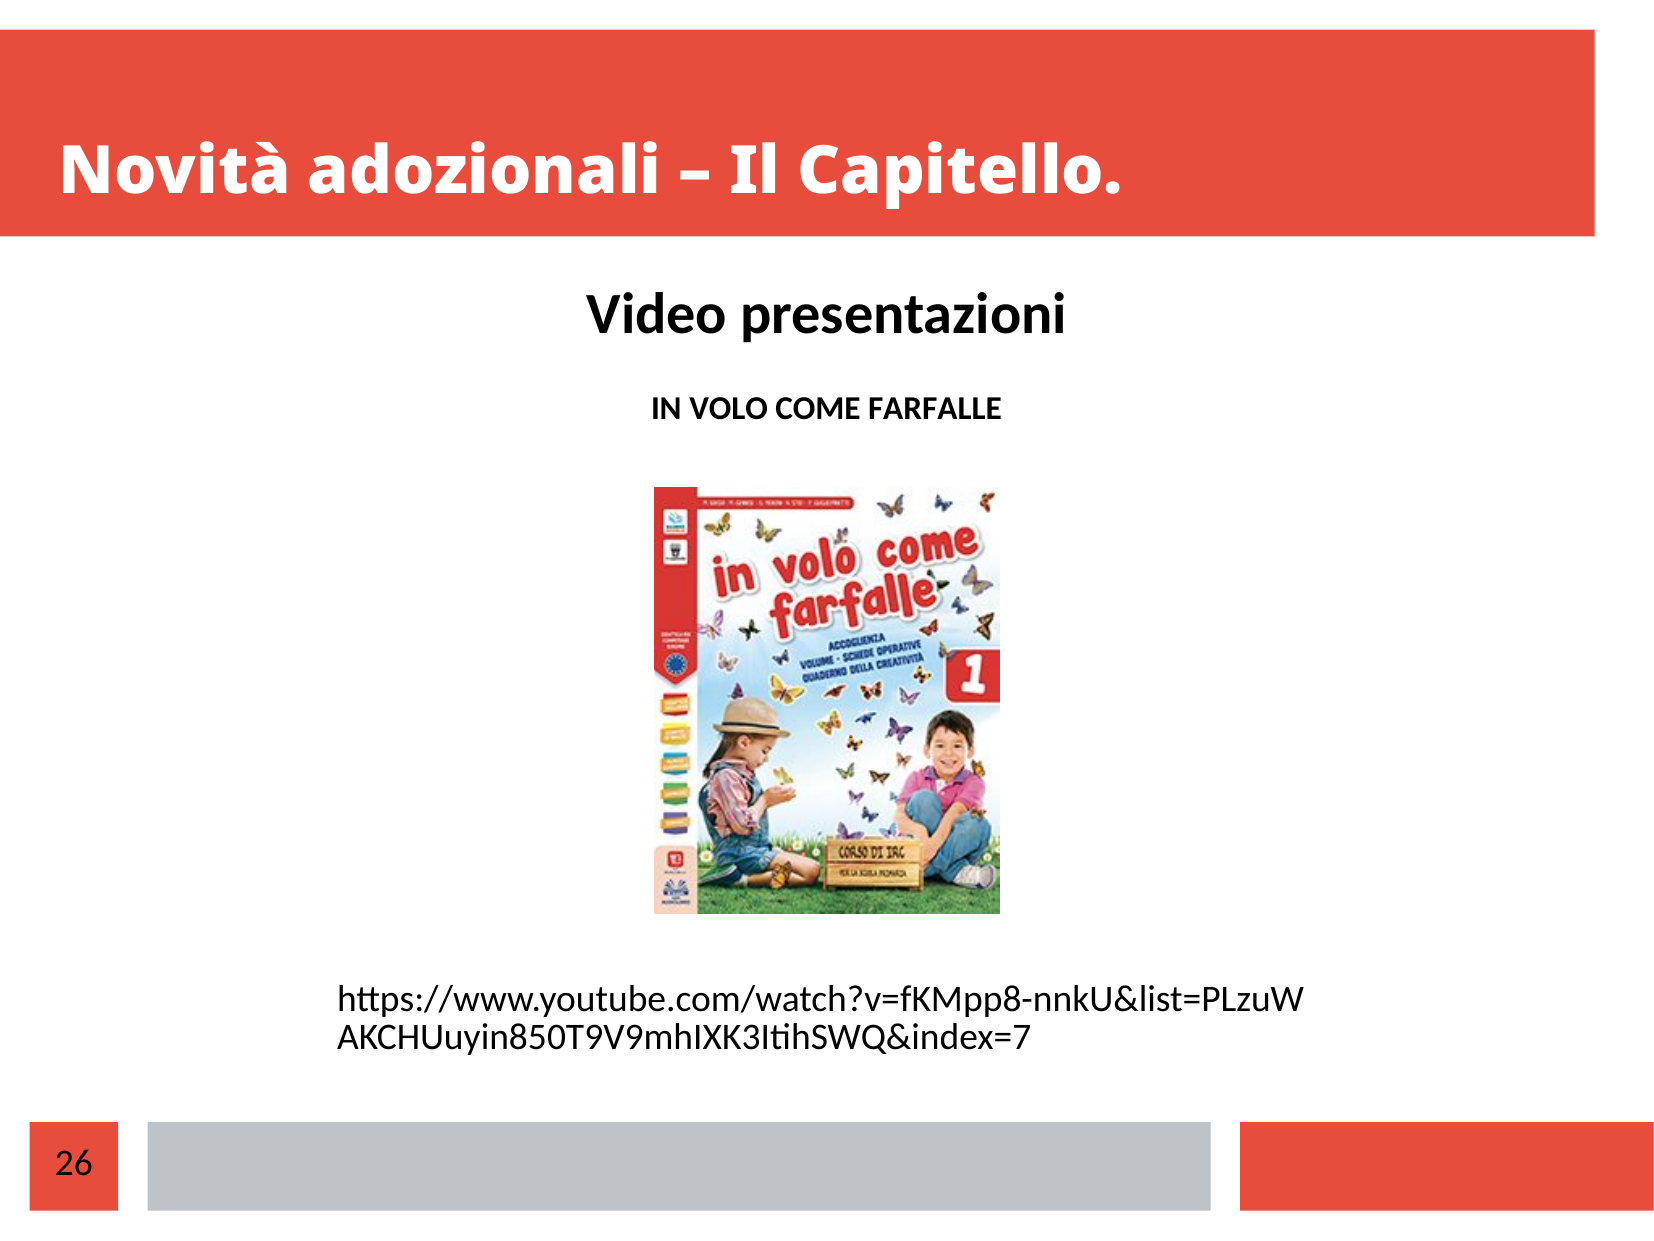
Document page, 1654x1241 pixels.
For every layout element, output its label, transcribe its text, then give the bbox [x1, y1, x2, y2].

title Novità adozionali – Il Capitello. [59, 59, 1595, 207]
text_box https://www.youtube.com/watch?v=fKMpp8-nnkU&list=PLzuWAKCHUuyin850T9V9mhIXK3ItihSWQ&index=7 [322, 966, 1332, 1073]
picture [654, 487, 1000, 914]
text_box <numero> [29, 1122, 119, 1211]
text_box Video presentazioni [118, 282, 1536, 586]
text_box IN VOLO COME FARFALLE [550, 378, 1103, 434]
